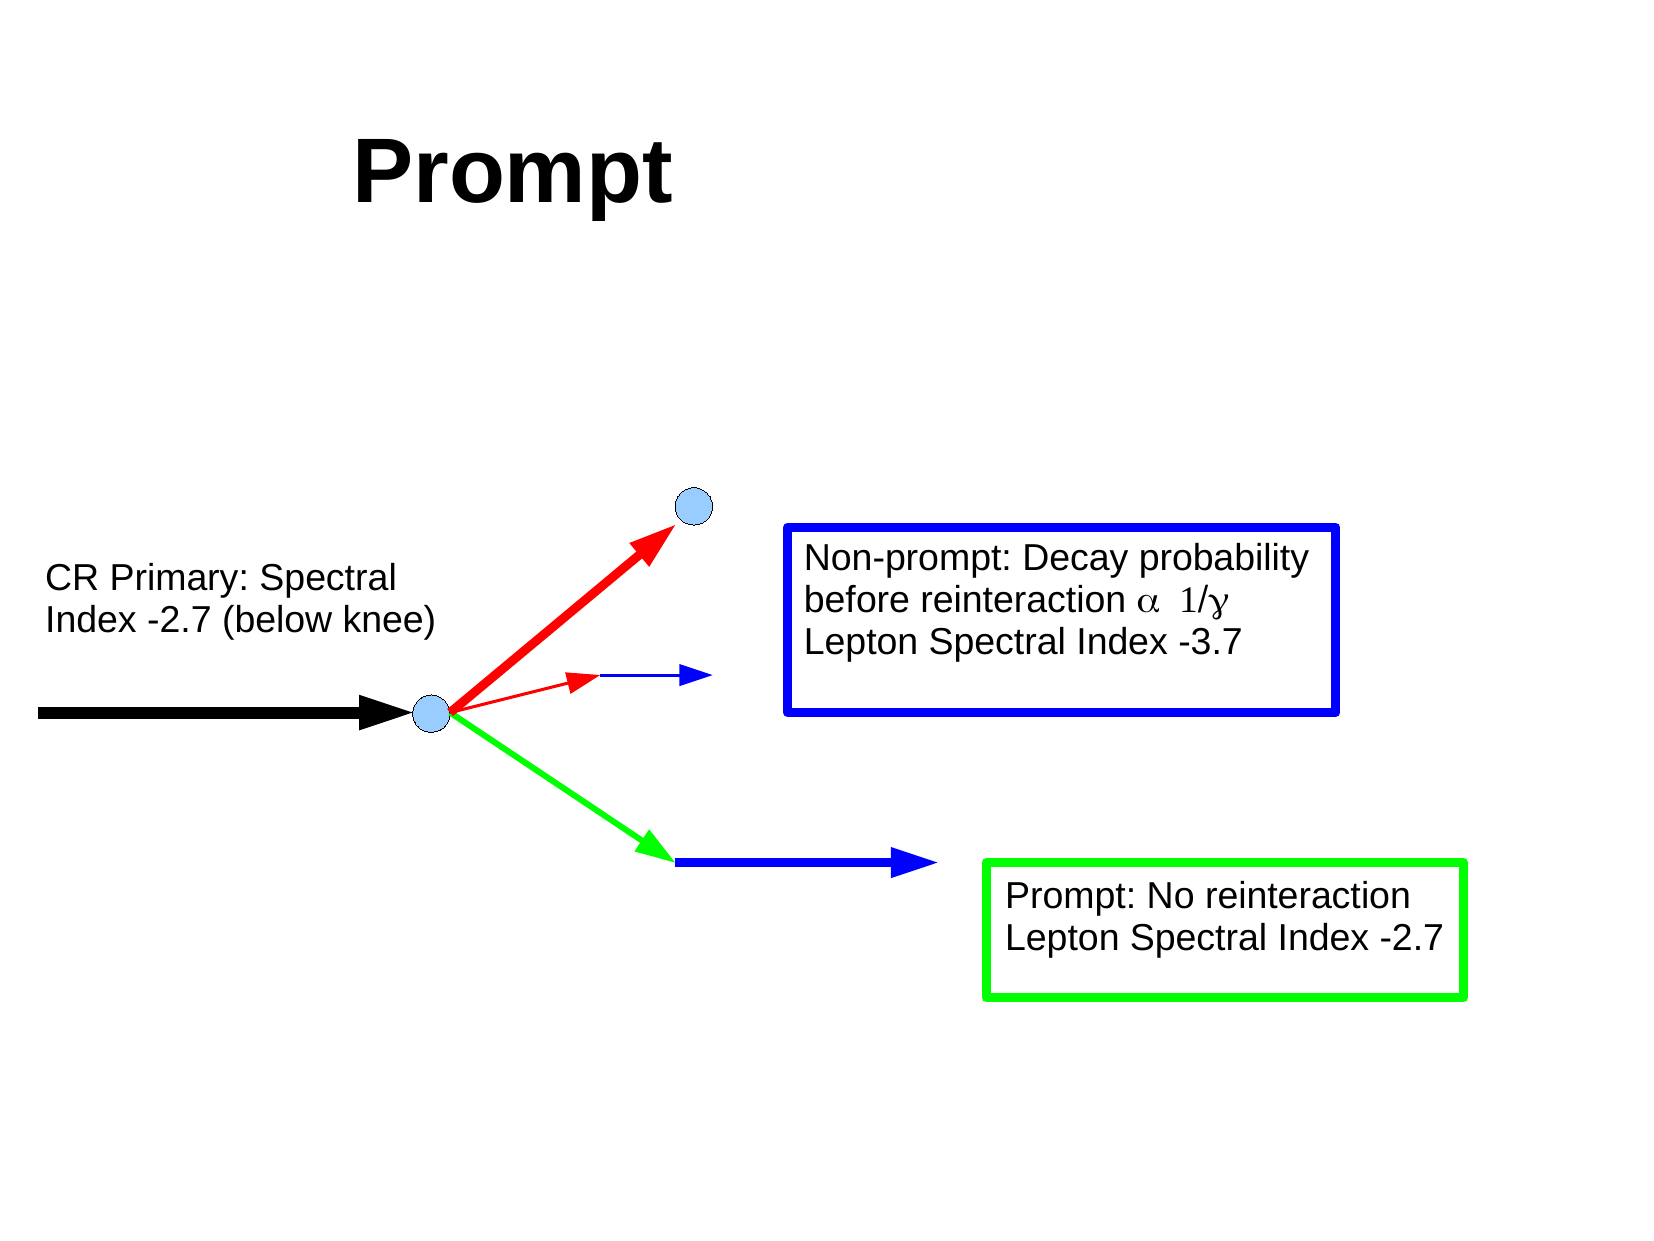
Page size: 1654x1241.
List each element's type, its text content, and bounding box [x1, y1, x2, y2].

text_box CR Primary: Spectral Index -2.7 (below knee) [30, 548, 451, 676]
text_box Prompt [337, 112, 689, 266]
text_box [412, 694, 450, 733]
text_box Prompt: No reinteraction Lepton Spectral Index -2.7 [986, 862, 1463, 998]
text_box [675, 487, 713, 526]
text_box Non-prompt: Decay probability before reinteraction a 1/g Lepton Spectral Index -3.7 [787, 527, 1335, 713]
